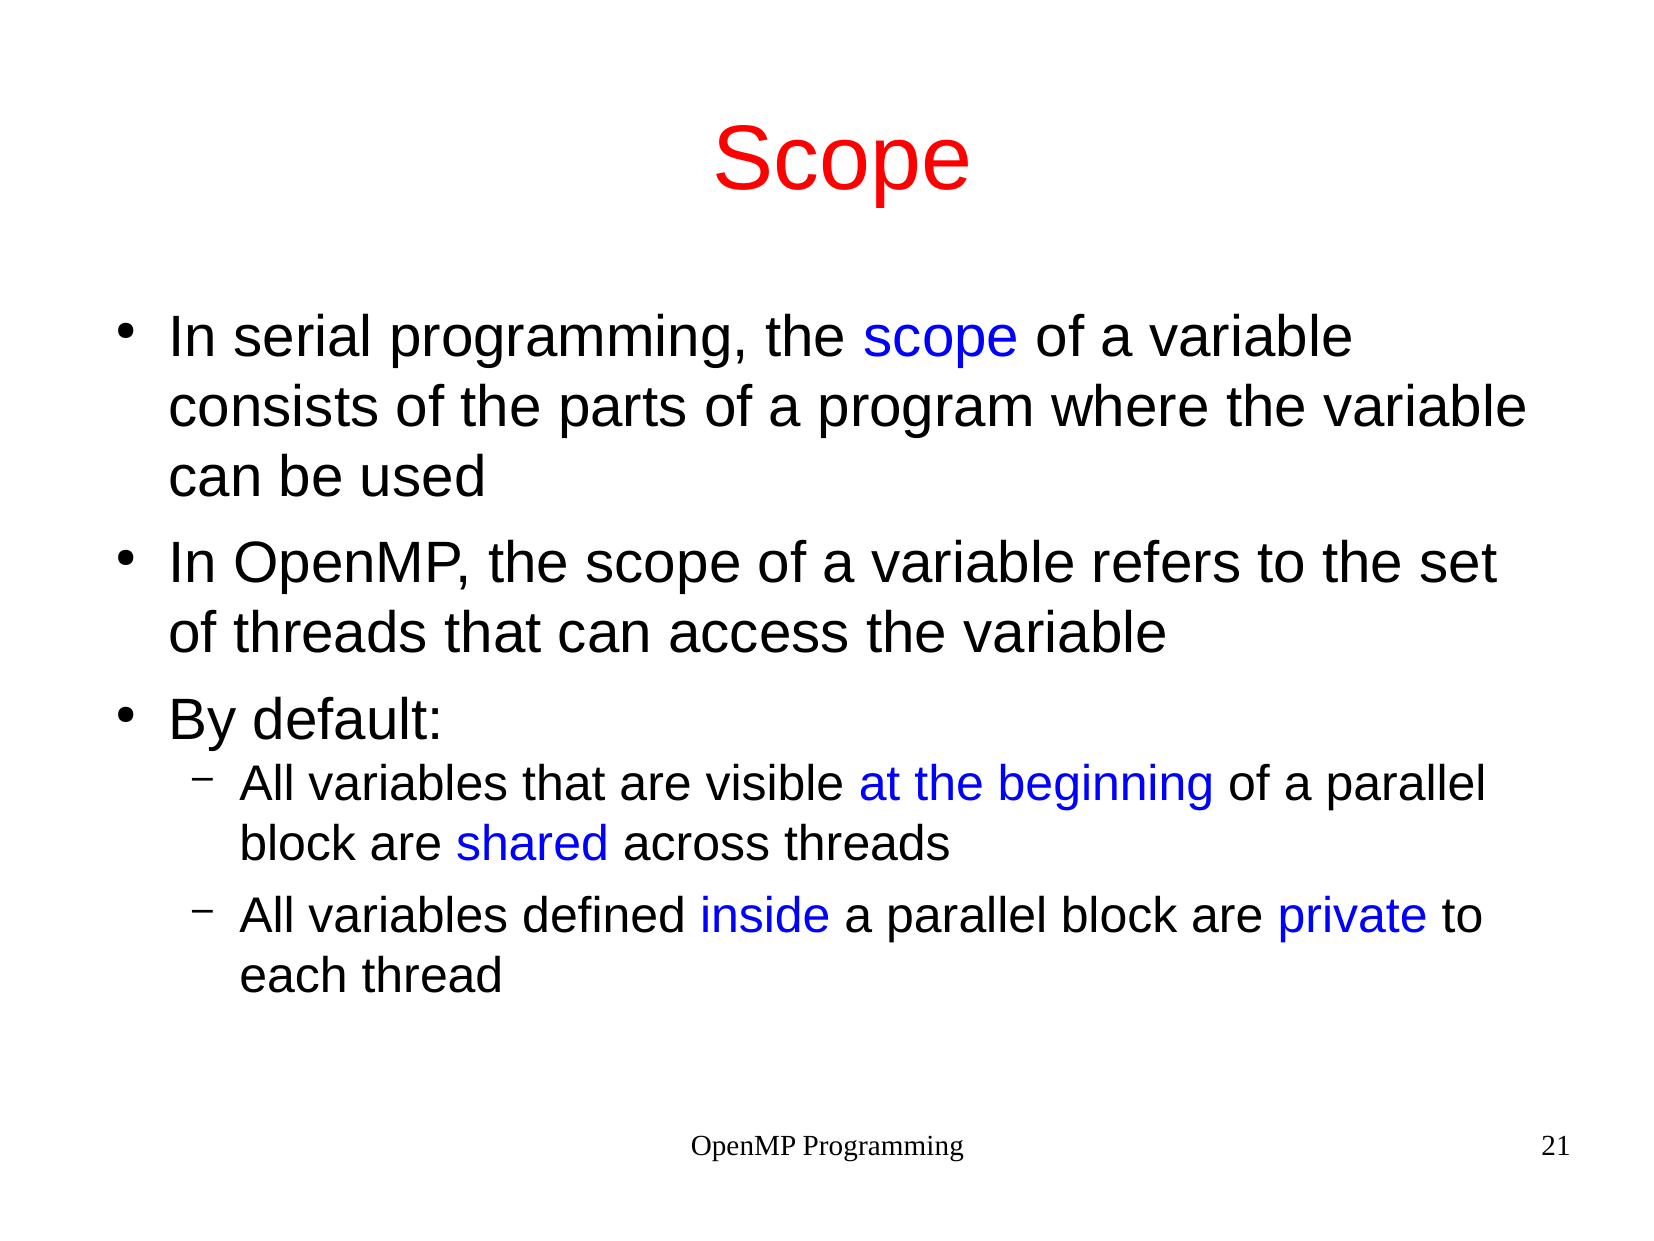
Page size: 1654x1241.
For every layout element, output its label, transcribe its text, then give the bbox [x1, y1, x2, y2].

list In serial programming, the scope of a variable consists of the parts of a program where the variable can be used In OpenMP, the scope of a variable refers to the set of threads that can access the variable By default: All variables that are visible at the beginning of a parallel block are shared across threads All variables defined inside a parallel block are private to each thread [82, 290, 1571, 1109]
title Scope [82, 49, 1571, 257]
